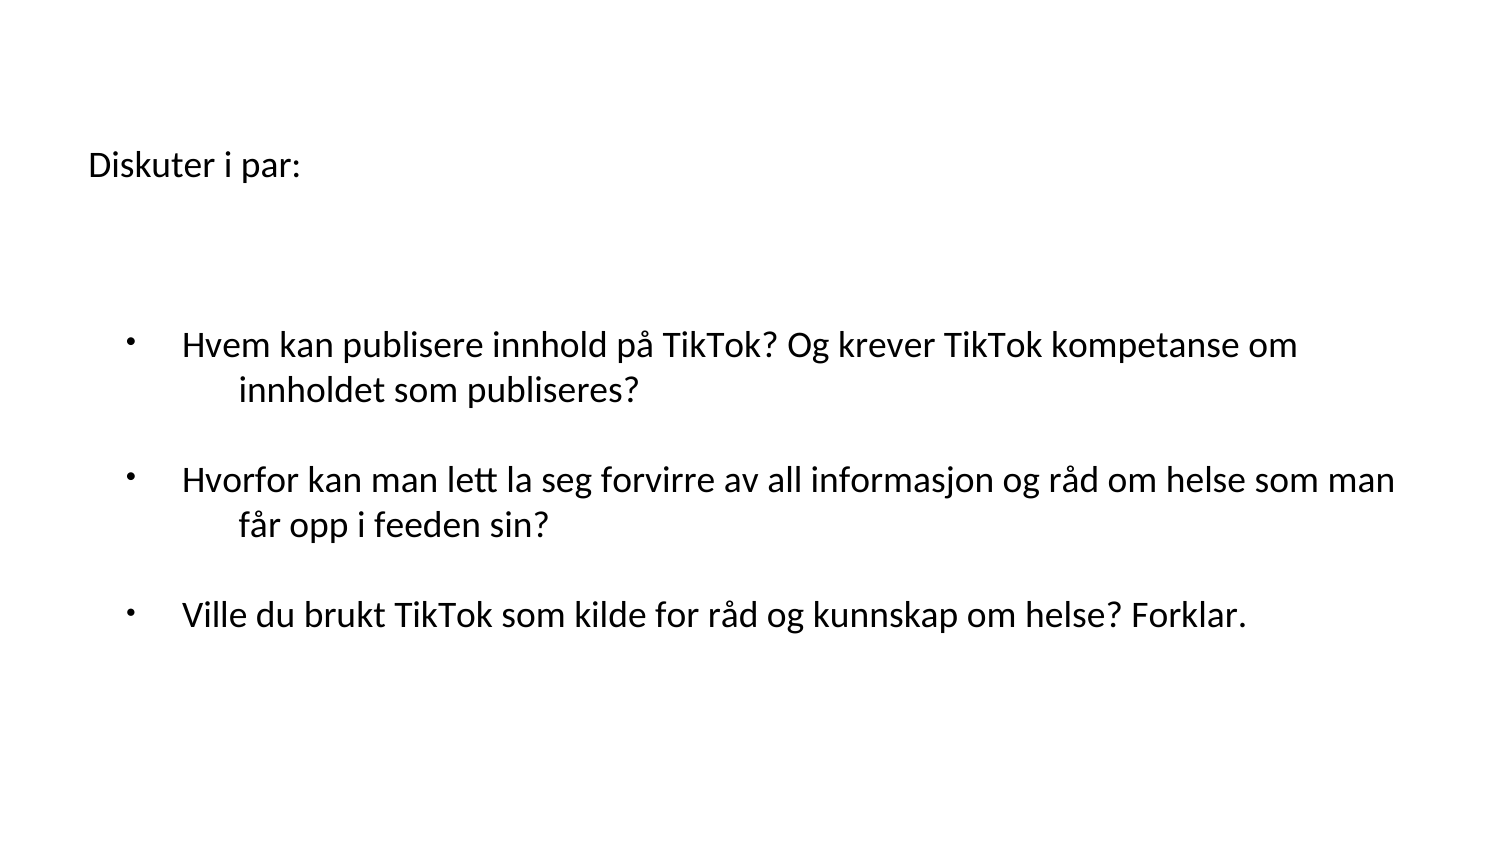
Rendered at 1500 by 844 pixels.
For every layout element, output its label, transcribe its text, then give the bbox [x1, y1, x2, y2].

text_box Diskuter i par: Hvem kan publisere innhold på TikTok? Og krever TikTok kompetanse om innholdet som publiseres? Hvorfor kan man lett la seg forvirre av all informasjon og råd om helse som man får opp i feeden sin? Ville du brukt TikTok som kilde for råd og kunnskap om helse? Forklar. [73, 34, 1434, 814]
